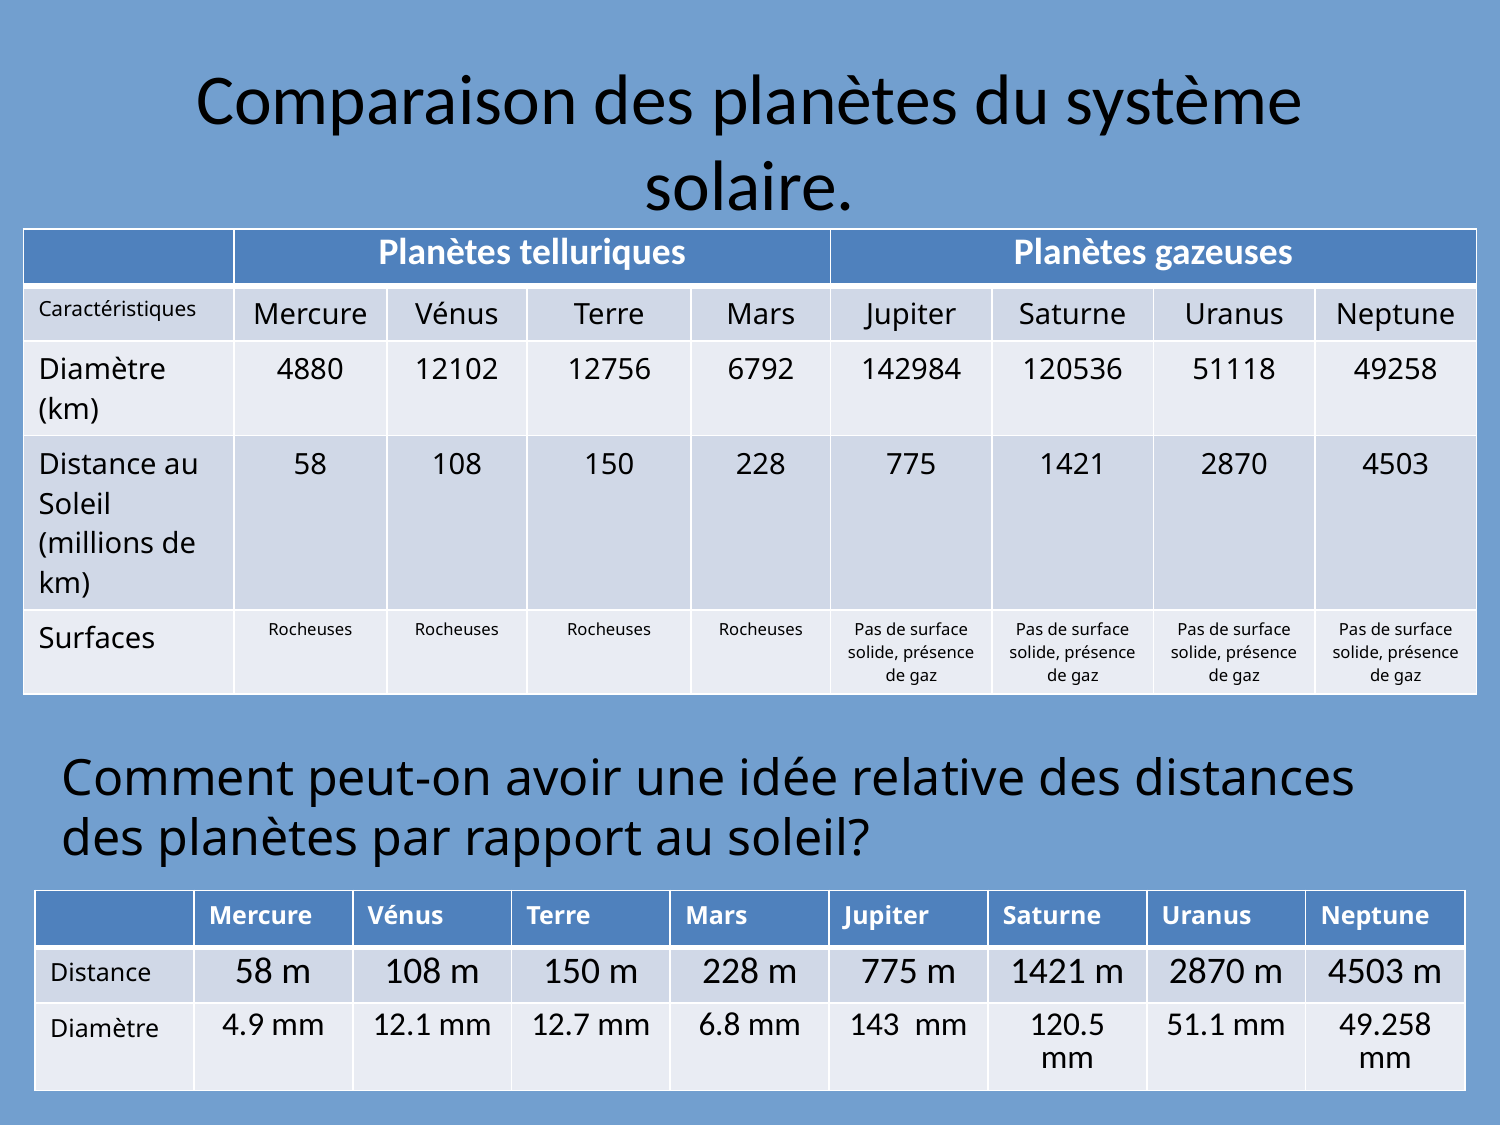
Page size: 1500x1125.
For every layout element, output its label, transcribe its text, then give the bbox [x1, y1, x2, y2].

table_cell 12756 [528, 342, 690, 435]
table_cell Rocheuses [388, 611, 526, 693]
table_cell 58 [235, 436, 386, 609]
table_header Uranus [1148, 891, 1305, 945]
table_cell 2870 [1154, 436, 1314, 609]
table_cell 49.258 mm [1306, 1004, 1464, 1090]
table_cell 143 mm [830, 1004, 987, 1090]
table_cell 108 m [354, 950, 511, 1002]
table_cell 58 m [195, 950, 352, 1002]
table_cell Diamètre (km) [24, 342, 233, 435]
table_cell Rocheuses [692, 611, 830, 693]
table_cell 4.9 mm [195, 1004, 352, 1090]
table_cell Jupiter [831, 289, 991, 340]
table_cell Uranus [1154, 289, 1314, 340]
table_cell Diamètre [36, 1004, 193, 1090]
table_cell Pas de surface solide, présence de gaz [993, 611, 1153, 693]
table_header Planètes telluriques [235, 230, 830, 283]
table_cell Saturne [993, 289, 1153, 340]
table_cell 120536 [993, 342, 1153, 435]
table_cell 4503 m [1306, 950, 1464, 1002]
table_cell 150 [528, 436, 690, 609]
table_cell 12.1 mm [354, 1004, 511, 1090]
table_cell 120.5 mm [989, 1004, 1146, 1090]
table_cell 150 m [512, 950, 669, 1002]
table_header Mars [671, 891, 828, 945]
table_cell Distance [36, 950, 193, 1002]
table_cell 49258 [1316, 342, 1476, 435]
table_cell 6792 [692, 342, 830, 435]
table_header Planètes gazeuses [831, 230, 1476, 283]
table_cell 4503 [1316, 436, 1476, 609]
table_cell Pas de surface solide, présence de gaz [1316, 611, 1476, 693]
table_cell Rocheuses [235, 611, 386, 693]
table_header Terre [512, 891, 669, 945]
table_cell Rocheuses [528, 611, 690, 693]
table_header Mercure [195, 891, 352, 945]
table_header Saturne [989, 891, 1146, 945]
table_cell 1421 m [989, 950, 1146, 1002]
table_cell 228 m [671, 950, 828, 1002]
table_cell 4880 [235, 342, 386, 435]
table_cell 12.7 mm [512, 1004, 669, 1090]
table_cell 775 m [830, 950, 987, 1002]
table_cell Surfaces [24, 611, 233, 693]
table_cell 142984 [831, 342, 991, 435]
table_header [24, 230, 233, 283]
table_cell Caractéristiques [24, 289, 233, 340]
table_cell Distance au Soleil (millions de km) [24, 436, 233, 609]
table_header Vénus [354, 891, 511, 945]
table_cell 108 [388, 436, 526, 609]
table_cell Vénus [388, 289, 526, 340]
table_cell Neptune [1316, 289, 1476, 340]
table_cell 228 [692, 436, 830, 609]
table_cell Mercure [235, 289, 386, 340]
table_cell 12102 [388, 342, 526, 435]
table_header [36, 891, 193, 945]
table_cell 1421 [993, 436, 1153, 609]
table_cell 51118 [1154, 342, 1314, 435]
table_cell Pas de surface solide, présence de gaz [831, 611, 991, 693]
table_cell 51.1 mm [1148, 1004, 1305, 1090]
text_box Comparaison des planètes du système solaire. [74, 45, 1425, 228]
table_cell 2870 m [1148, 950, 1305, 1002]
table_header Jupiter [830, 891, 987, 945]
text_box Comment peut-on avoir une idée relative des distances des planètes par rapport au soleil? [46, 738, 1430, 873]
table_header Neptune [1306, 891, 1464, 945]
table_cell Pas de surface solide, présence de gaz [1154, 611, 1314, 693]
table_cell 6.8 mm [671, 1004, 828, 1090]
table_cell Terre [528, 289, 690, 340]
table_cell 775 [831, 436, 991, 609]
table_cell Mars [692, 289, 830, 340]
